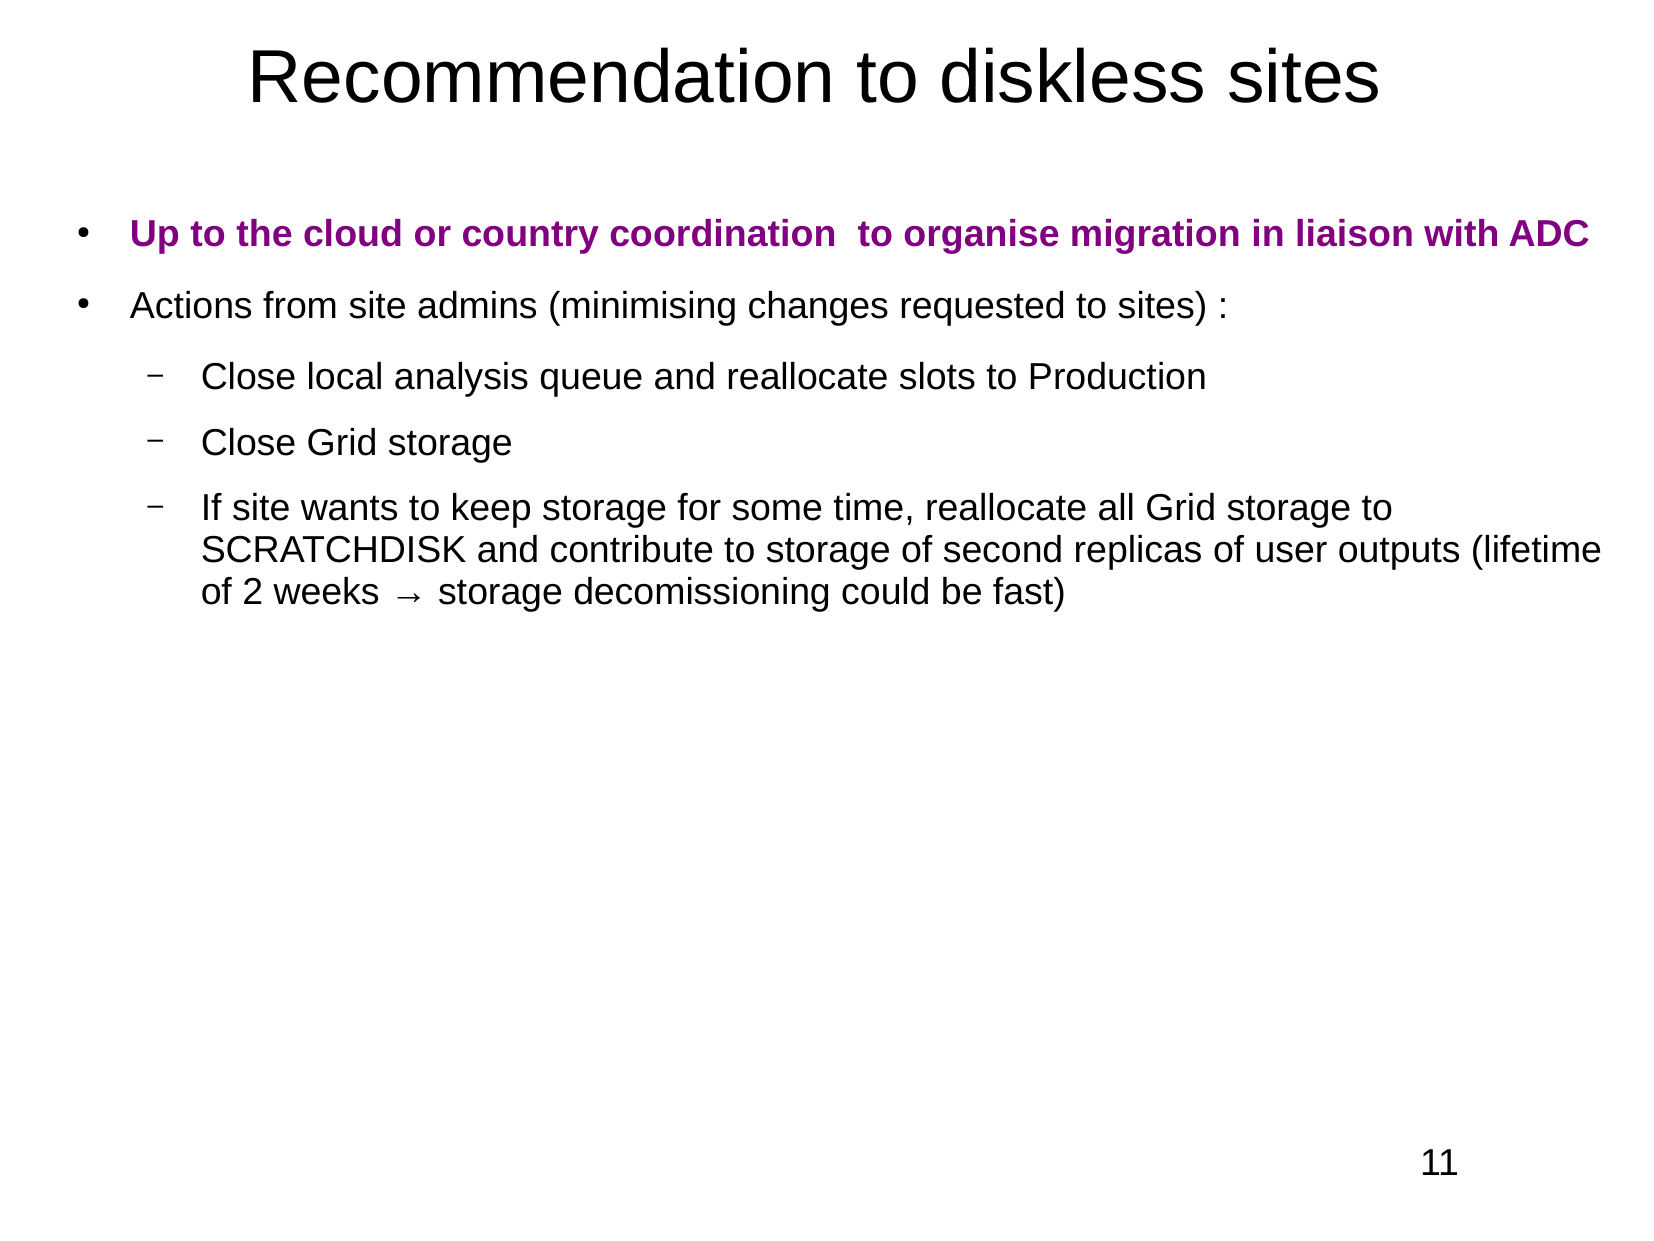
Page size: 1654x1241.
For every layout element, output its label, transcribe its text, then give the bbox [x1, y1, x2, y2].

title Recommendation to diskless sites [165, 0, 1465, 161]
text_box <numéro> [1405, 1133, 1642, 1204]
list Up to the cloud or country coordination to organise migration in liaison with ADC Actions from site admins (minimising changes requested to sites) : Close local analysis queue and reallocate slots to Production Close Grid storage If site wants to keep storage for some time, reallocate all Grid storage to SCRATCHDISK and contribute to storage of second replicas of user outputs (lifetime of 2 weeks → storage decomissioning could be fast) [59, 212, 1630, 1150]
